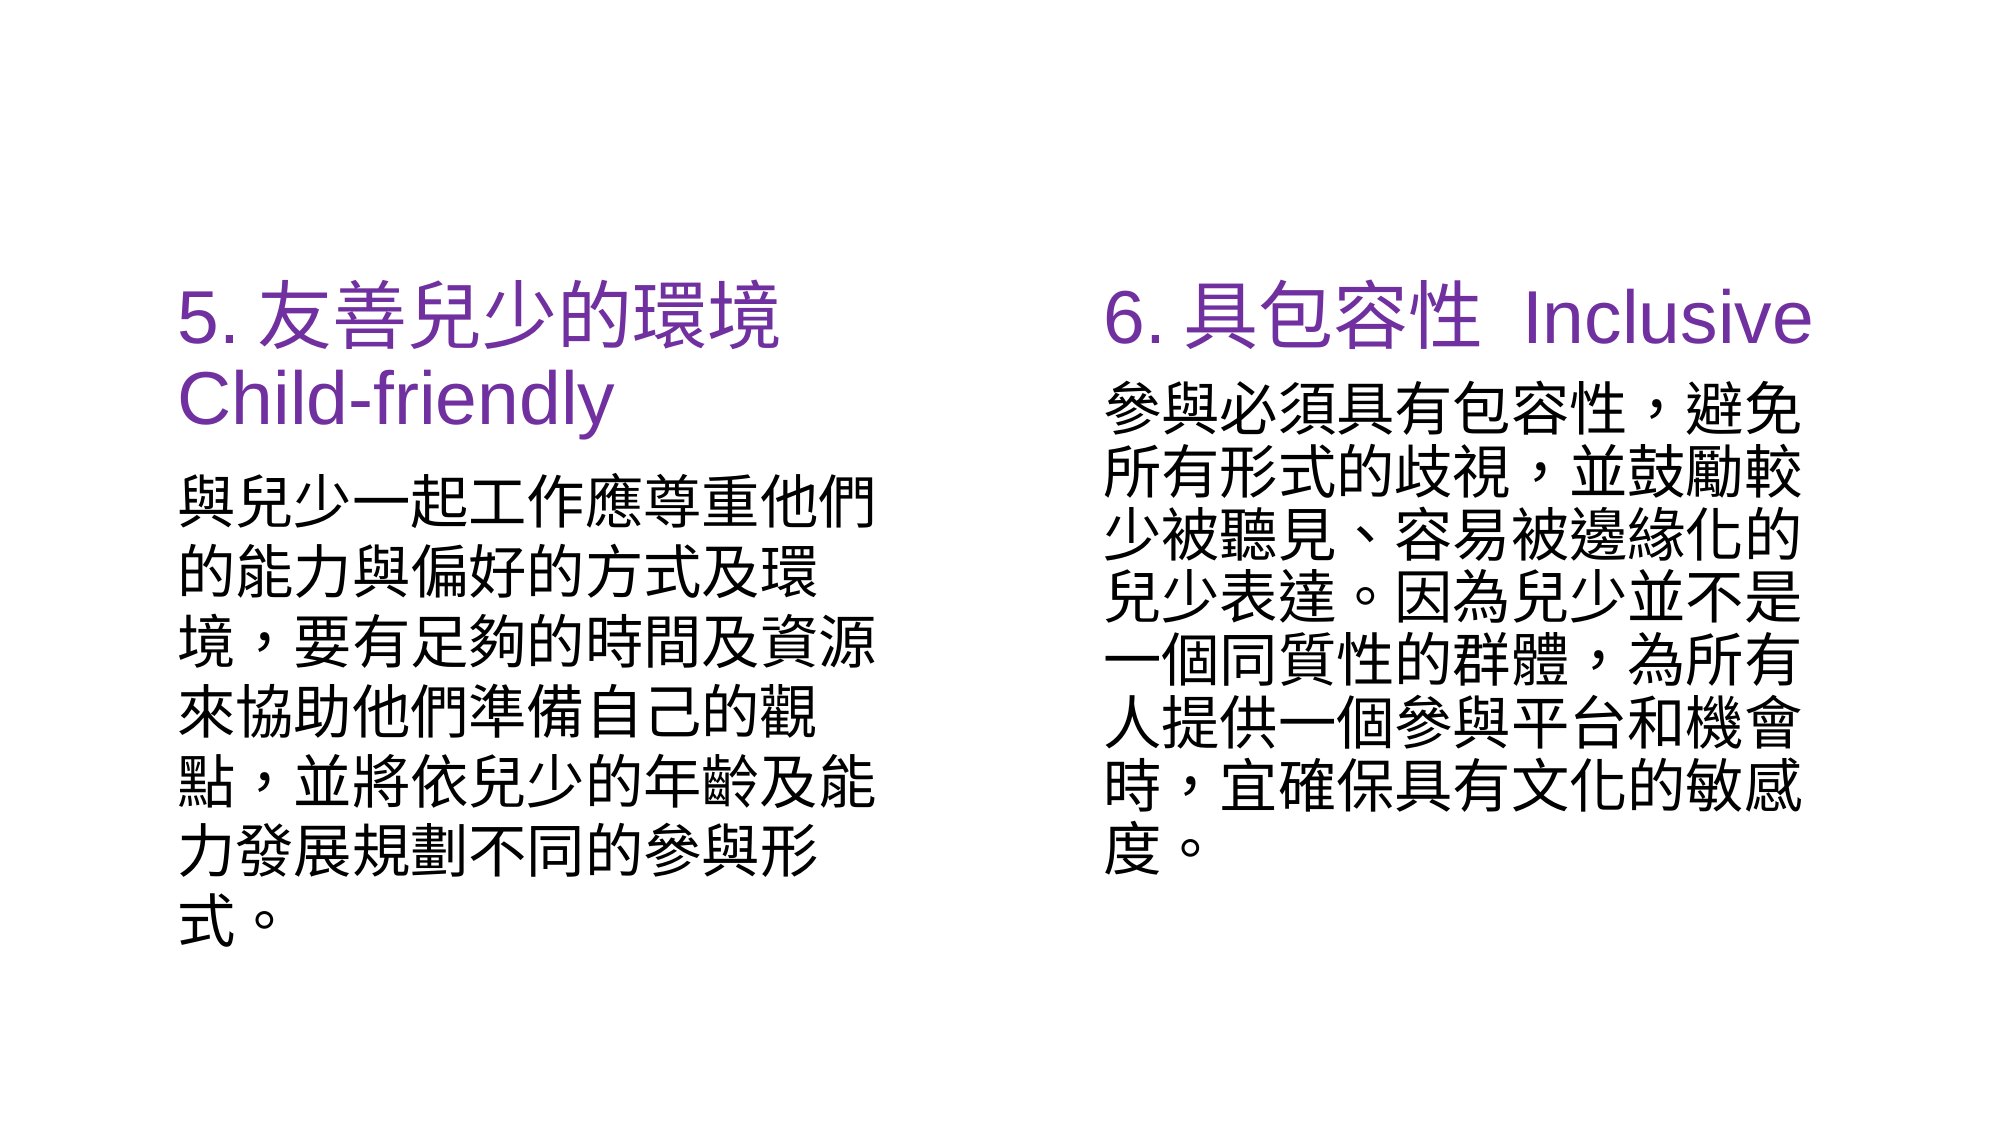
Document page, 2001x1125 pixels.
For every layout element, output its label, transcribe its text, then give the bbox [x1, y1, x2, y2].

text_box 5.友善兒少的環境 Child-friendly 與兒少一起工作應尊重他們的能力與偏好的方式及環境，要有足夠的時間及資源來協助他們準備自己的觀點，並將依兒少的年齡及能力發展規劃不同的參與形式。 [162, 200, 937, 1039]
list 6.具包容性 Inclusive 參與必須具有包容性，避免所有形式的歧視，並鼓勵較少被聽見、容易被邊緣化的兒少表達。因為兒少並不是一個同質性的群體，為所有人提供一個參與平台和機會時，宜確保具有文化的敏感度。 [1088, 200, 1863, 1039]
